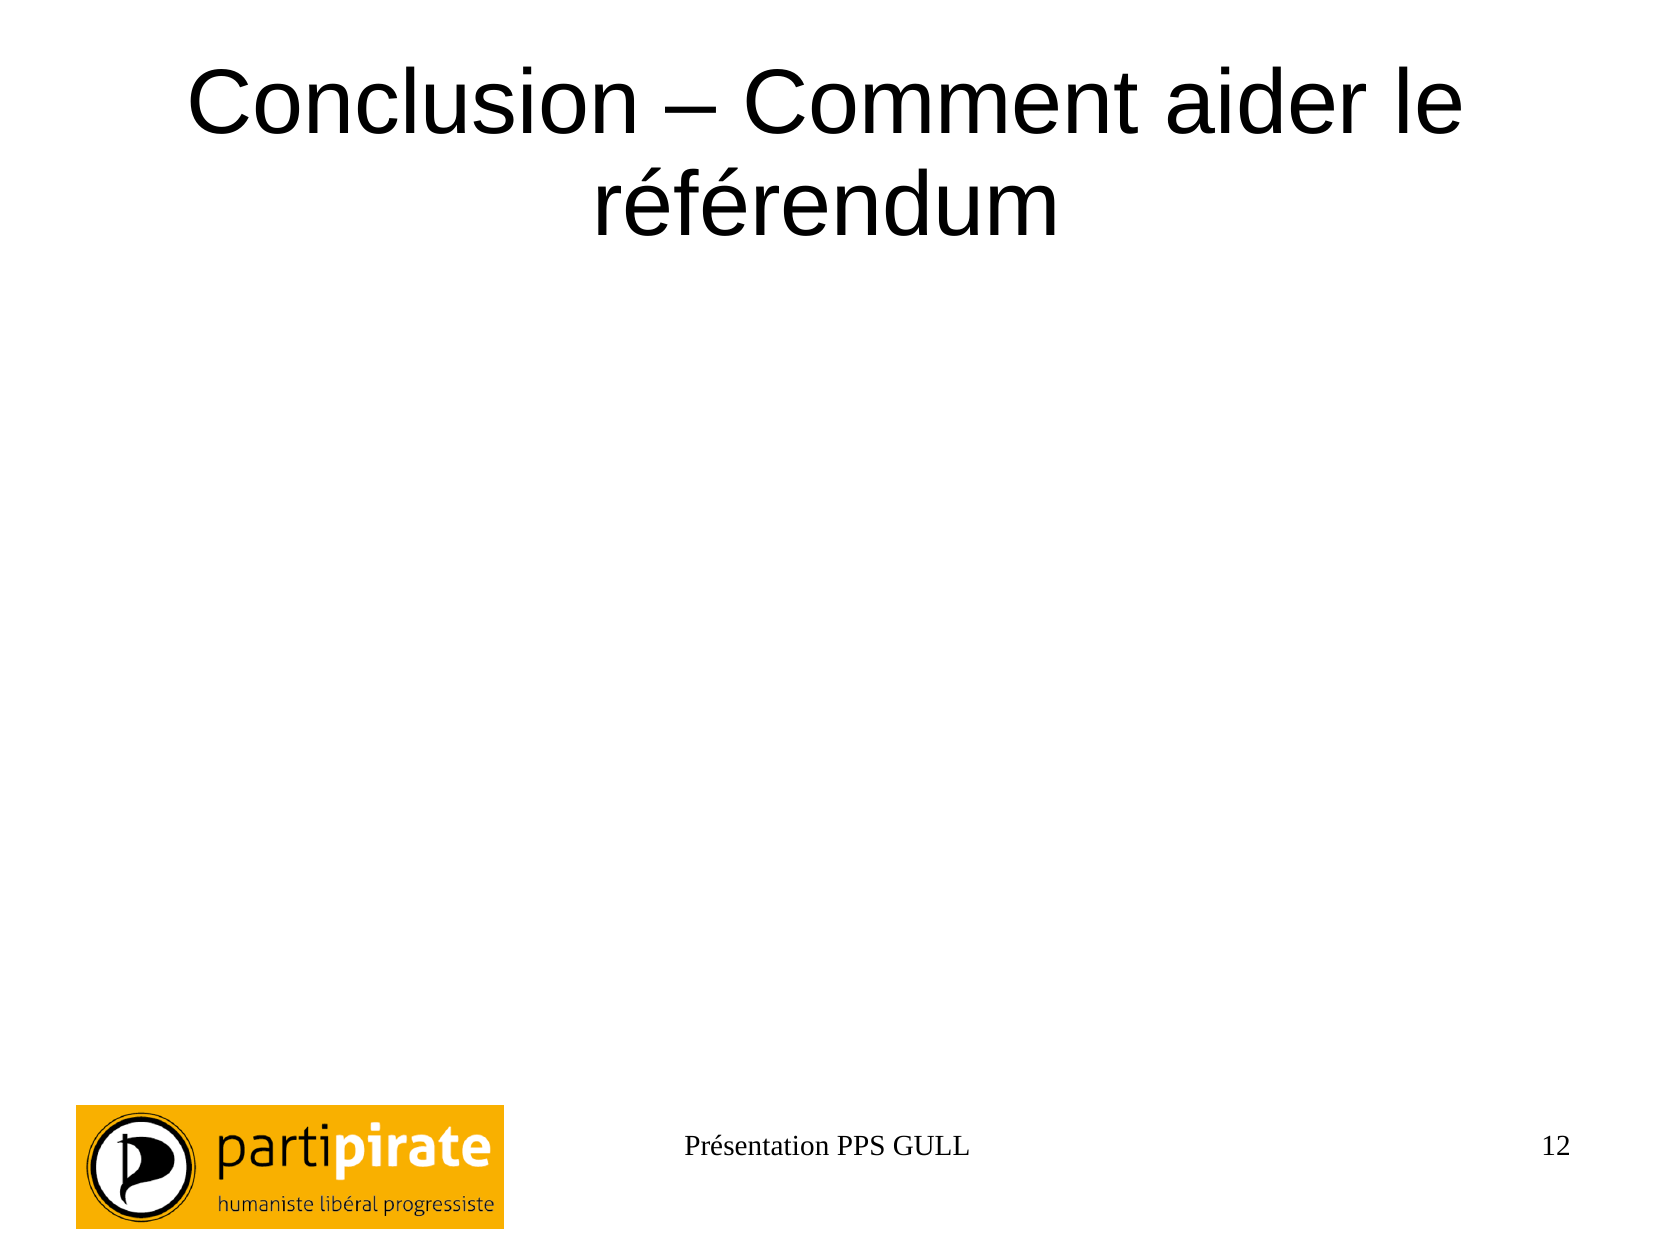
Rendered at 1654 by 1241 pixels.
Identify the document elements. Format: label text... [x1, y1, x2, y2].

picture [76, 1105, 504, 1229]
title Conclusion – Comment aider le référendum [82, 49, 1571, 257]
